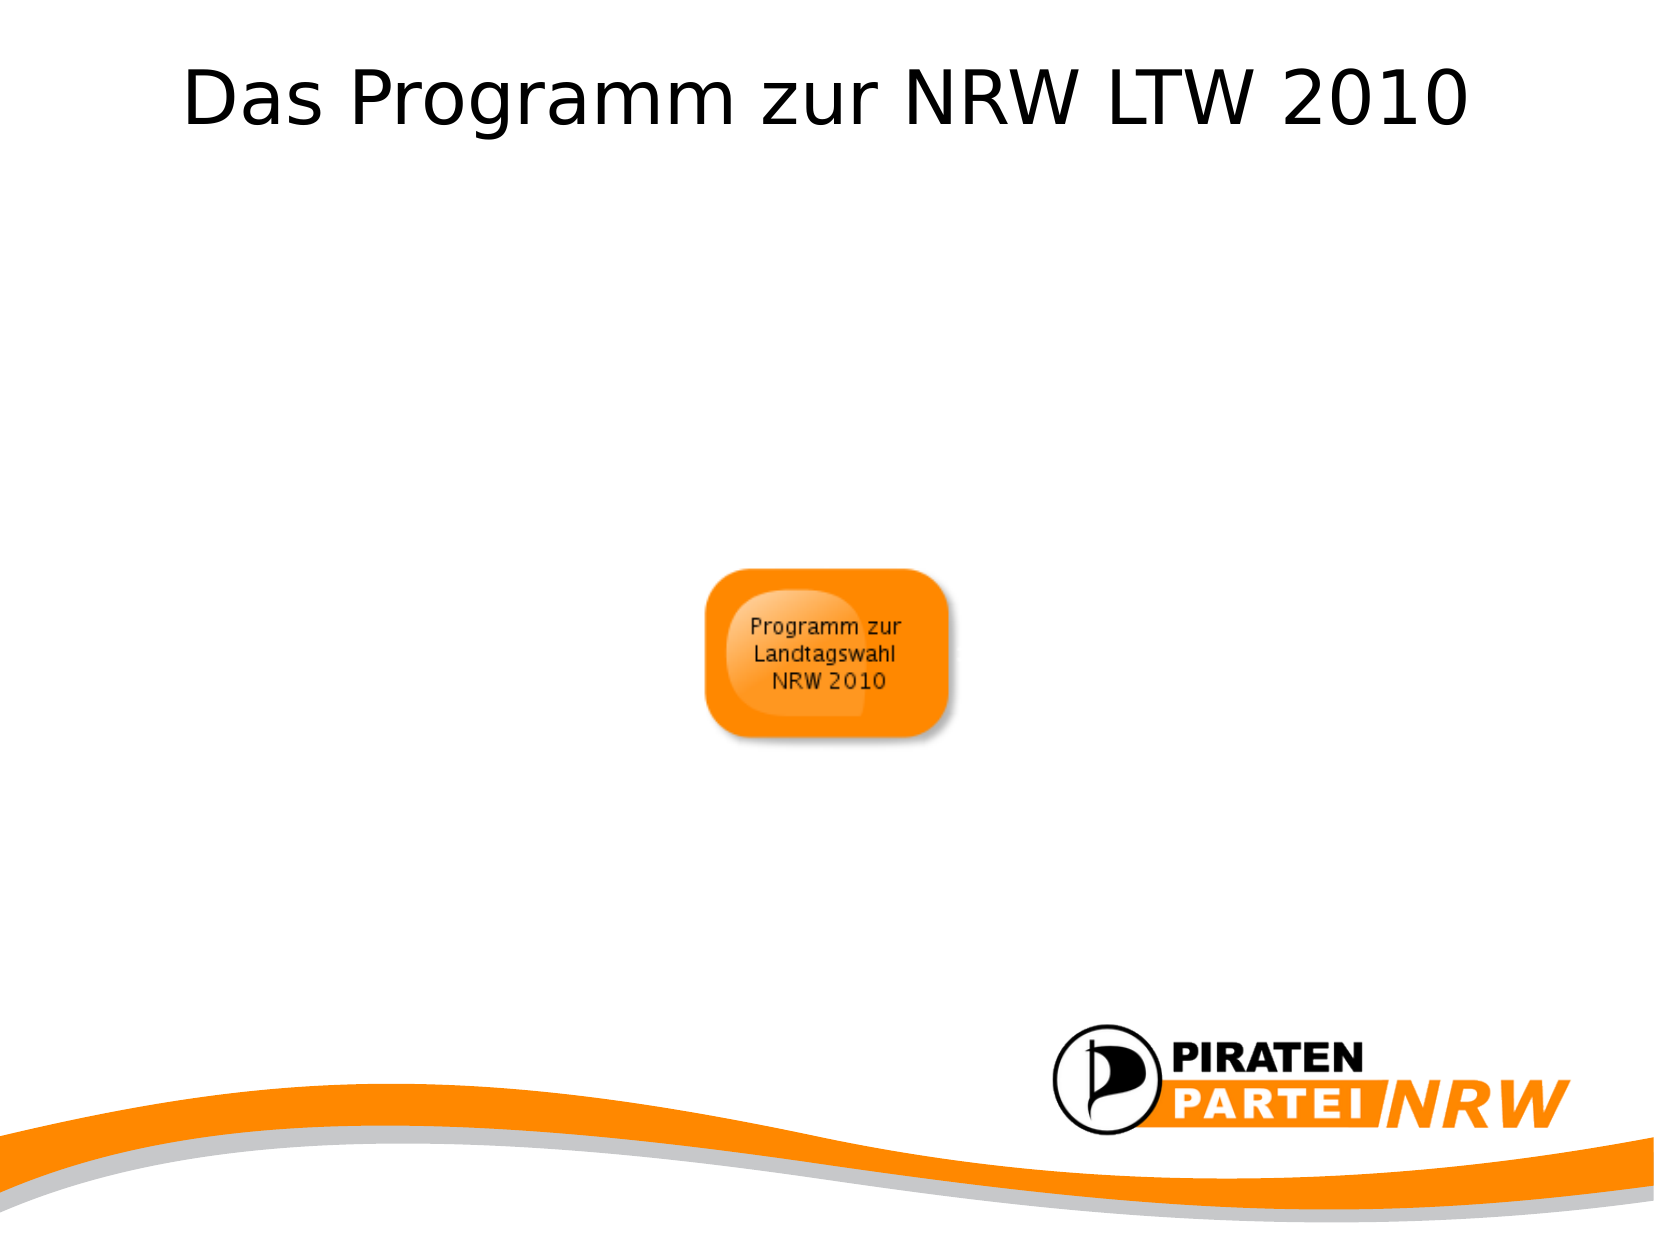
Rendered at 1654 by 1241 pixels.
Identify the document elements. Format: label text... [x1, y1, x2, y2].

title Das Programm zur NRW LTW 2010 [82, 54, 1571, 143]
picture [1045, 1021, 1579, 1140]
picture [201, 161, 1453, 1019]
